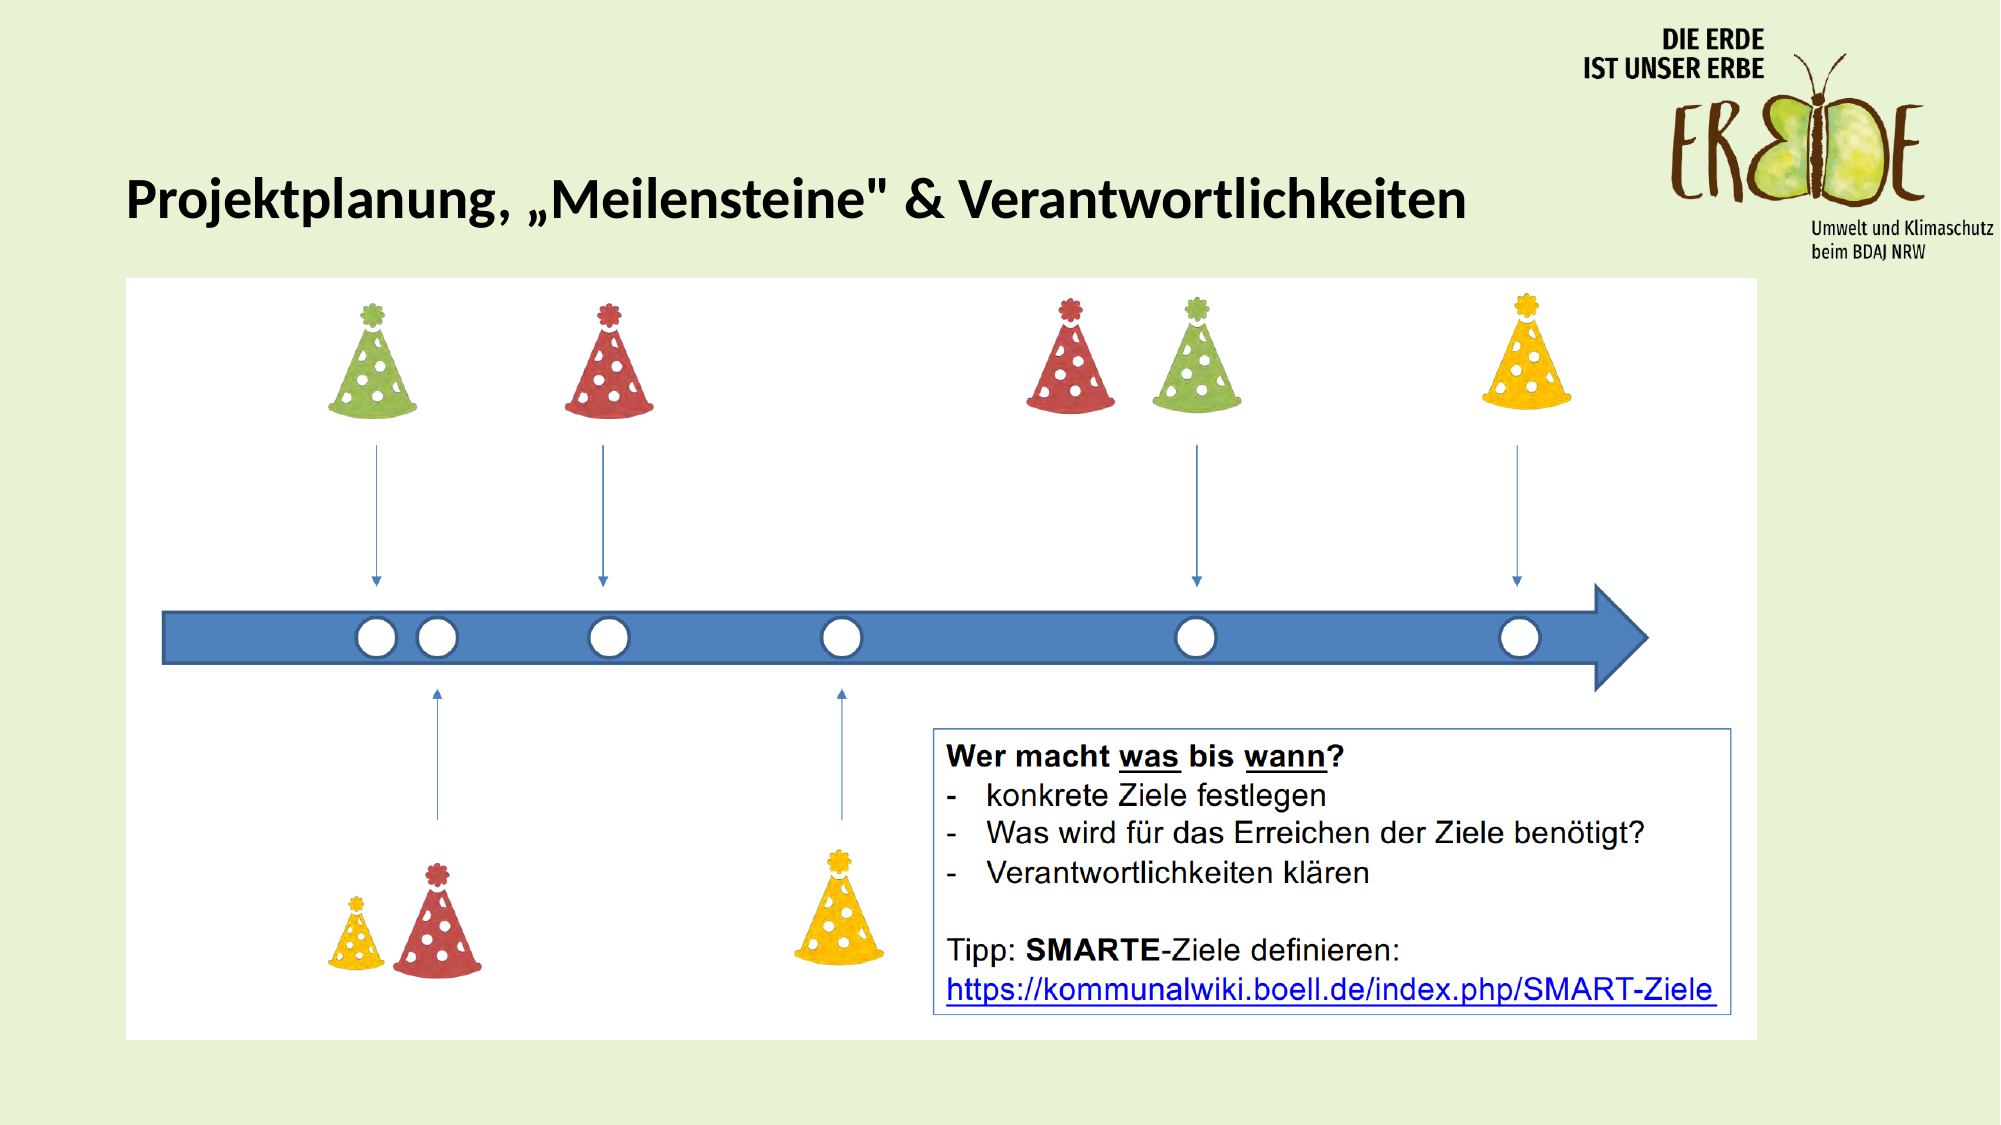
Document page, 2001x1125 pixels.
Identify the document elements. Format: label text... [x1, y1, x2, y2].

picture [126, 278, 1757, 1040]
text_box Projektplanung, „Meilensteine" & Verantwortlichkeiten [126, 160, 1663, 207]
